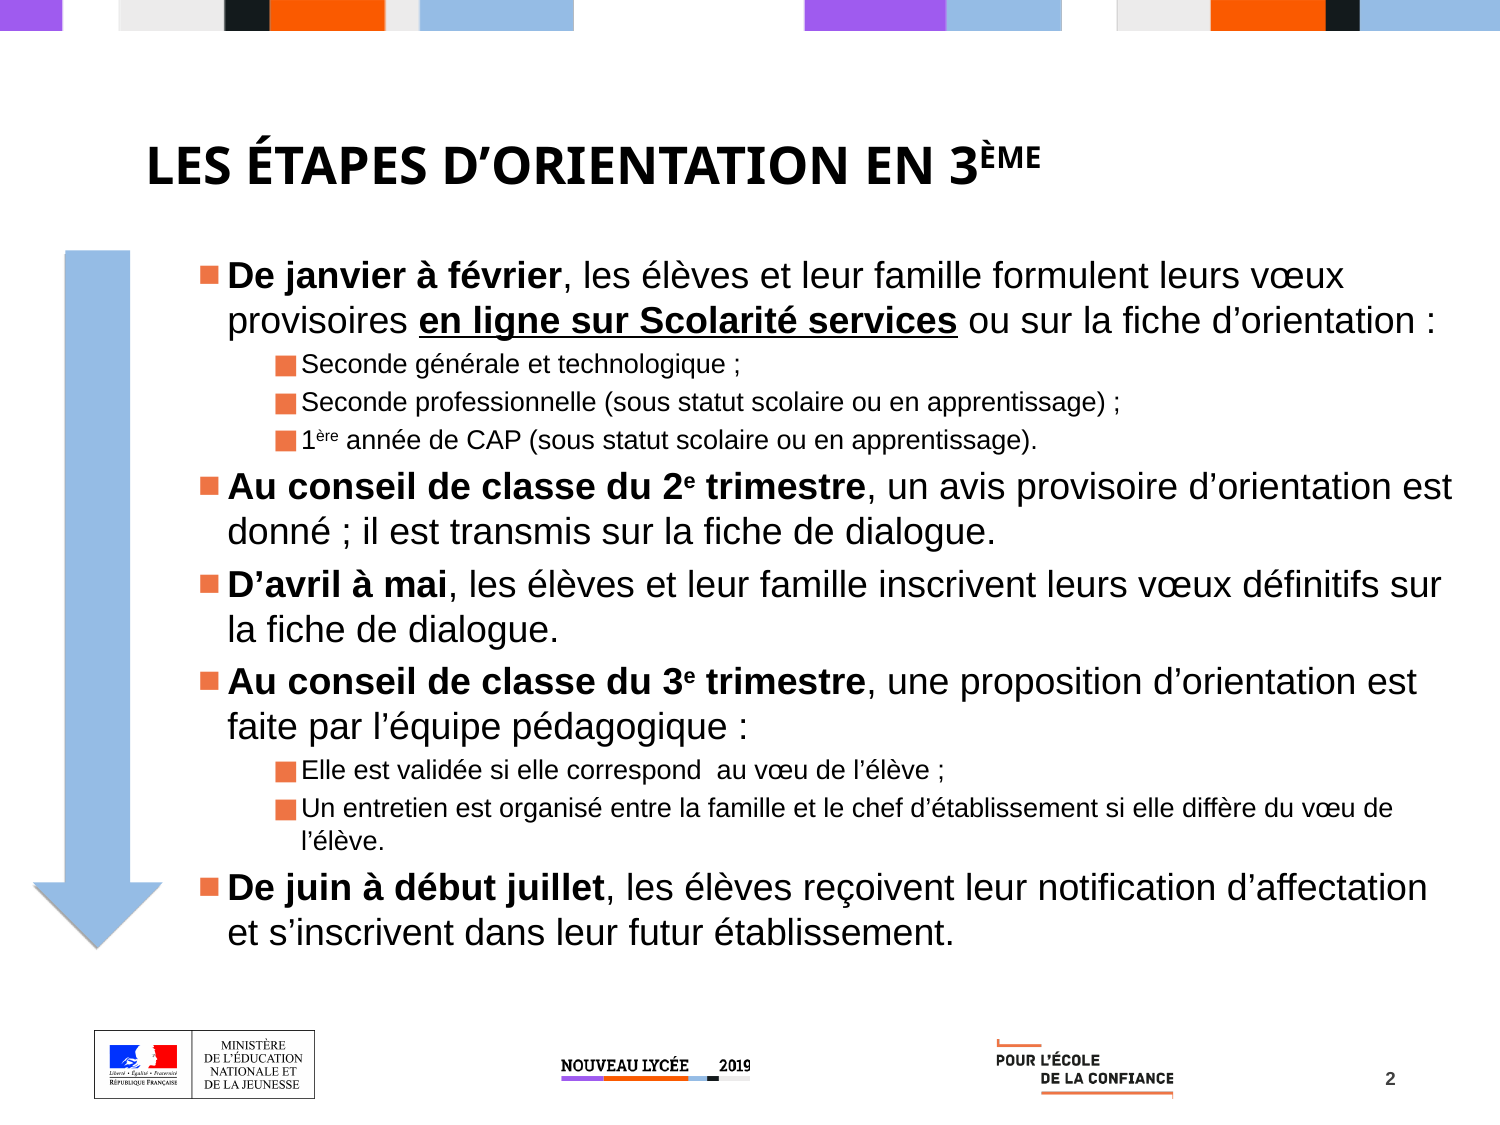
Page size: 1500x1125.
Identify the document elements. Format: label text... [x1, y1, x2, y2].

picture [94, 1030, 315, 1099]
title Les étapes d’orientation en 3ème [130, 58, 1424, 269]
list De janvier à février, les élèves et leur famille formulent leurs vœux provisoires en ligne sur Scolarité services ou sur la fiche d’orientation : Seconde générale et technologique ; Seconde professionnelle (sous statut scolaire ou en apprentissage) ; 1ère année de CAP (sous statut scolaire ou en apprentissage). Au conseil de classe du 2e trimestre, un avis provisoire d’orientation est donné ; il est transmis sur la fiche de dialogue. D’avril à mai, les élèves et leur famille inscrivent leurs vœux définitifs sur la fiche de dialogue. Au conseil de classe du 3e trimestre, une proposition d’orientation est faite par l’équipe pédagogique : Elle est validée si elle correspond au vœu de l’élève ; Un entretien est organisé entre la famille et le chef d’établissement si elle diffère du vœu de l’élève. De juin à début juillet, les élèves reçoivent leur notification d’affectation et s’inscrivent dans leur futur établissement. [183, 243, 1476, 998]
text_box [32, 250, 163, 948]
slide_number <numéro> [1337, 1048, 1411, 1109]
